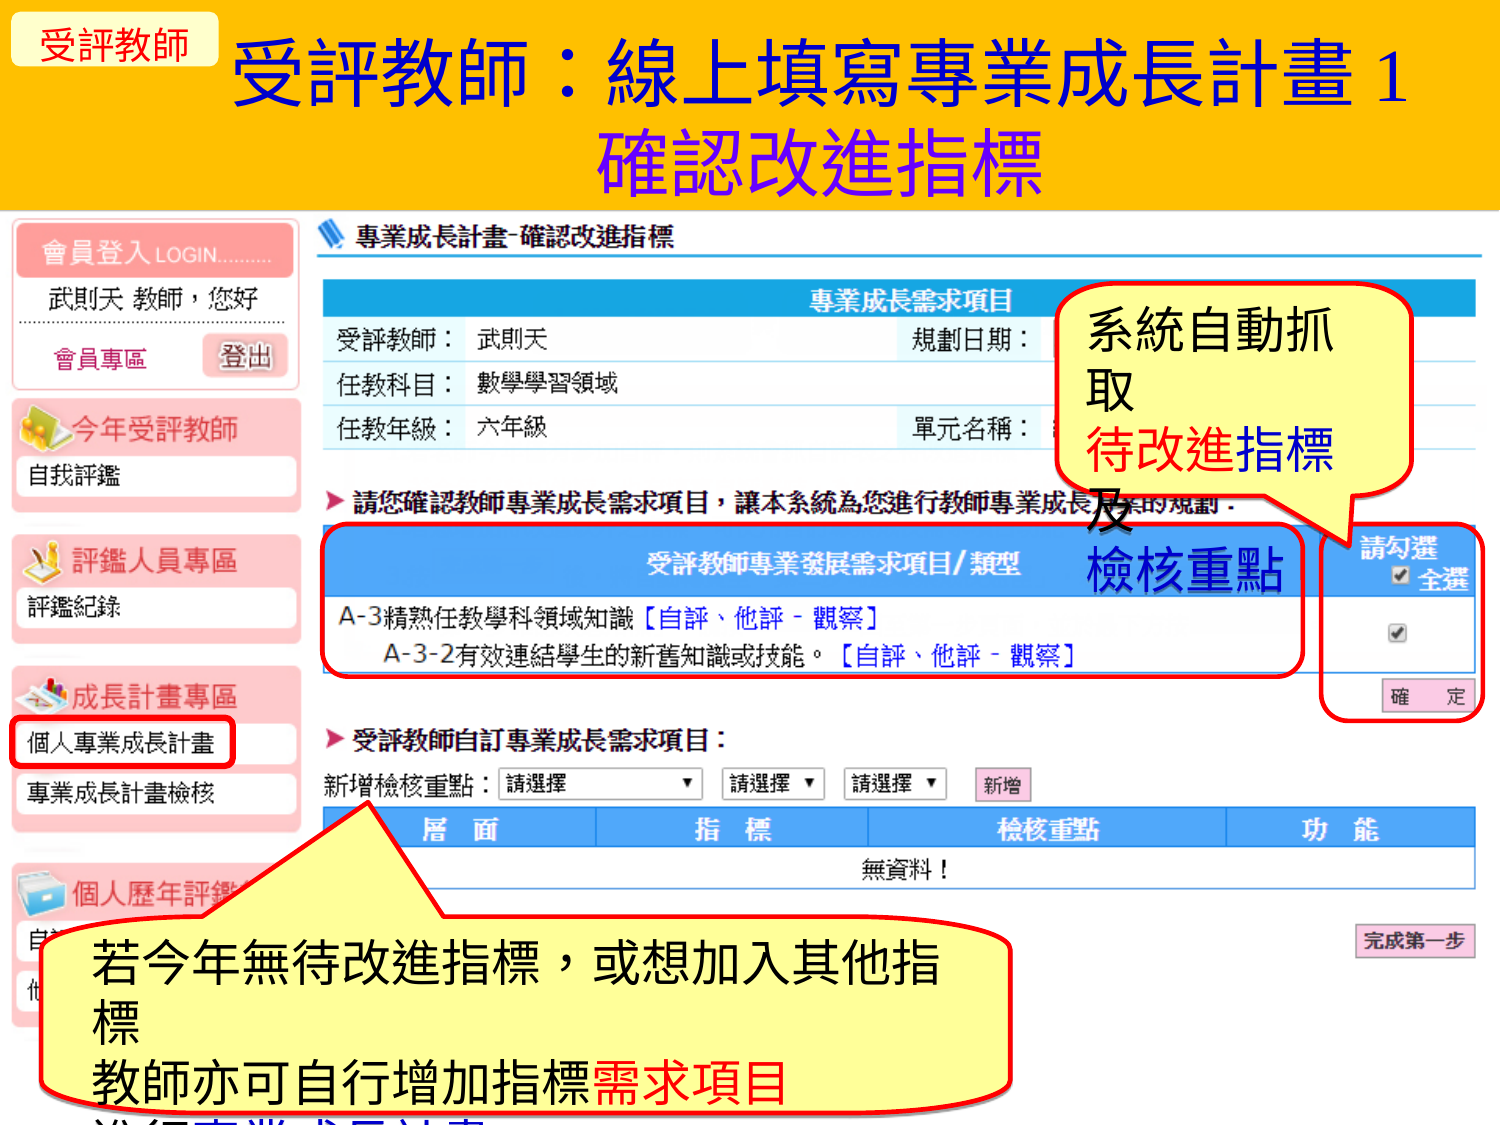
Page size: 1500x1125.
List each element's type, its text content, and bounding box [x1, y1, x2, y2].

text_box 若今年無待改進指標，或想加入其他指標 教師亦可自行增加指標需求項目 進行專業成長計畫 [41, 802, 1011, 1114]
text_box 受評教師 [11, 11, 219, 67]
text_box 系統自動抓取 待改進指標及 檢核重點 [1057, 283, 1412, 546]
picture [0, 210, 1500, 1125]
text_box [0, 0, 1500, 210]
text_box 受評教師：線上填寫專業成長計畫1 確認改進指標 [123, 19, 1500, 216]
